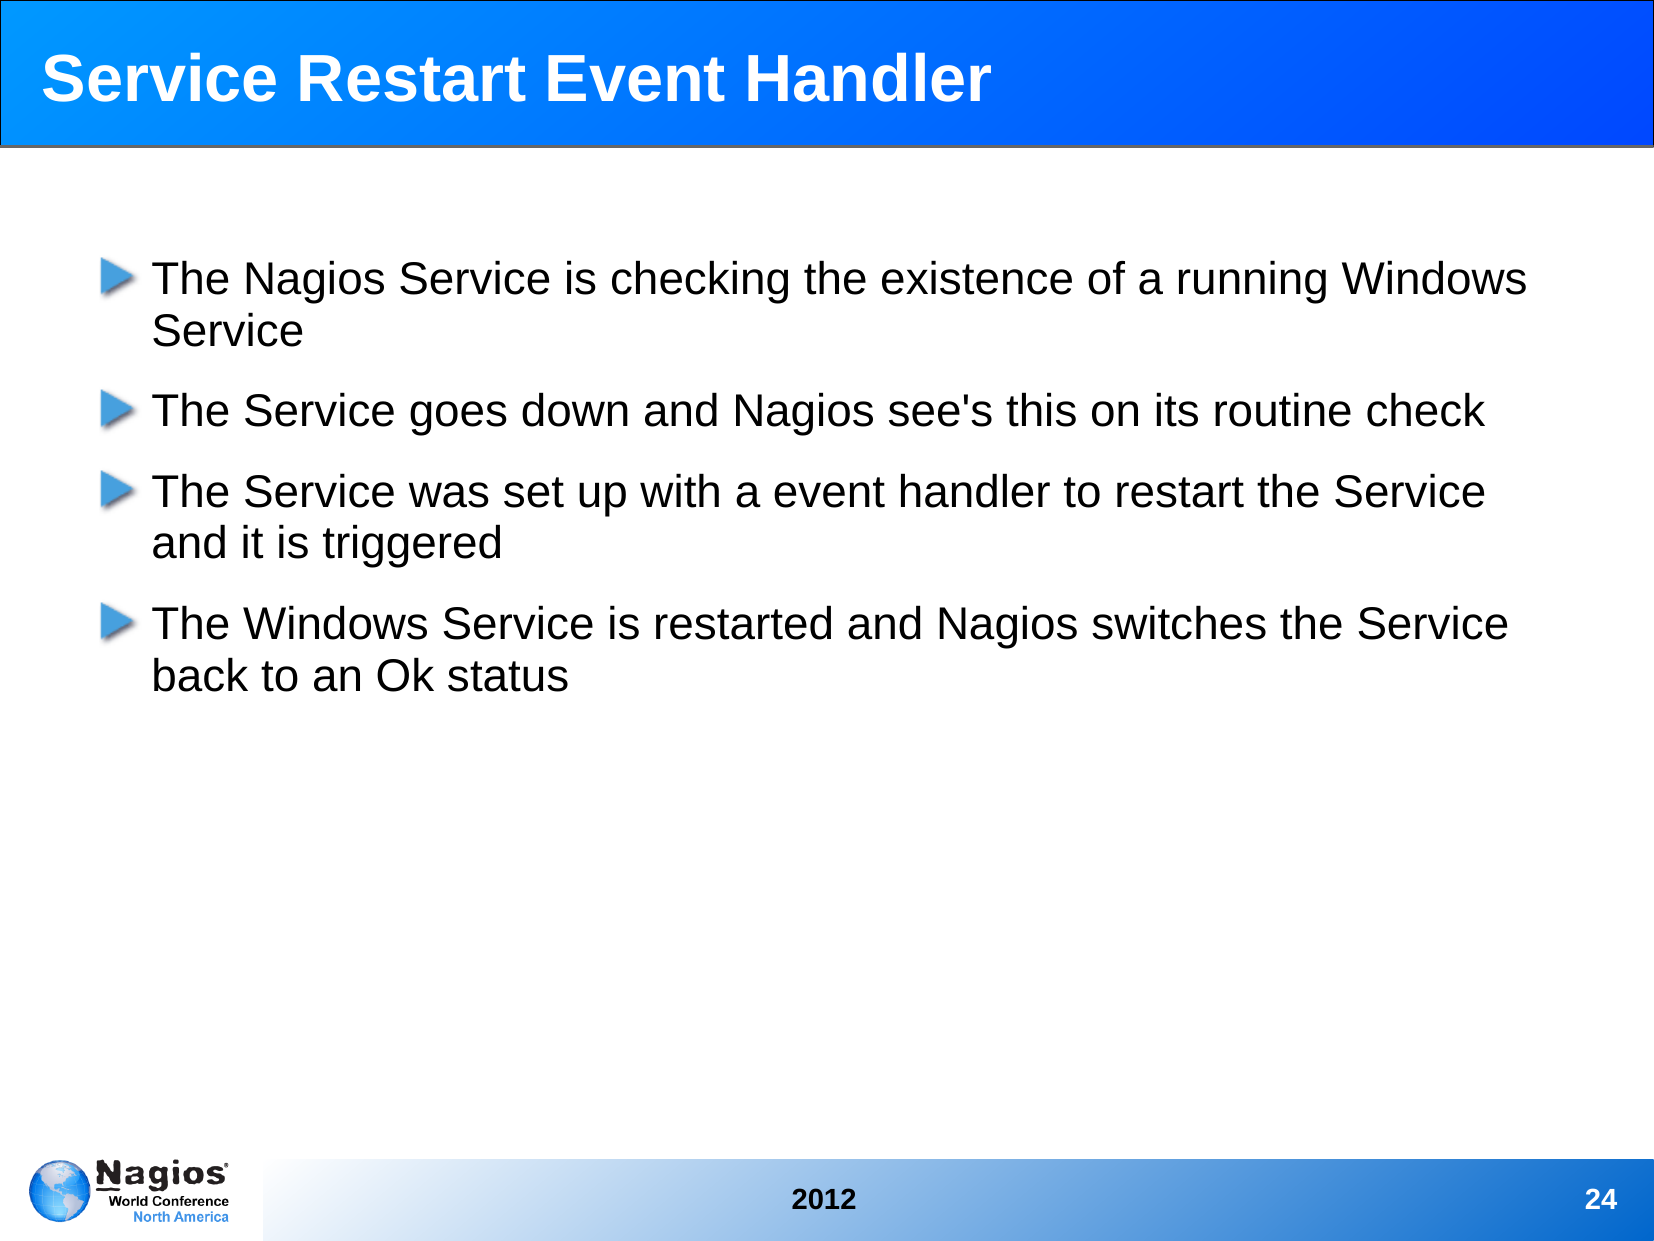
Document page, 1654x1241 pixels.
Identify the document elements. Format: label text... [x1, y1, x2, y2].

picture [29, 1159, 229, 1235]
list The Nagios Service is checking the existence of a running Windows Service The Service goes down and Nagios see's this on its routine check The Service was set up with a event handler to restart the Service and it is triggered The Windows Service is restarted and Nagios switches the Service back to an Ok status [80, 253, 1569, 751]
title Service Restart Event Handler [41, 0, 1248, 211]
